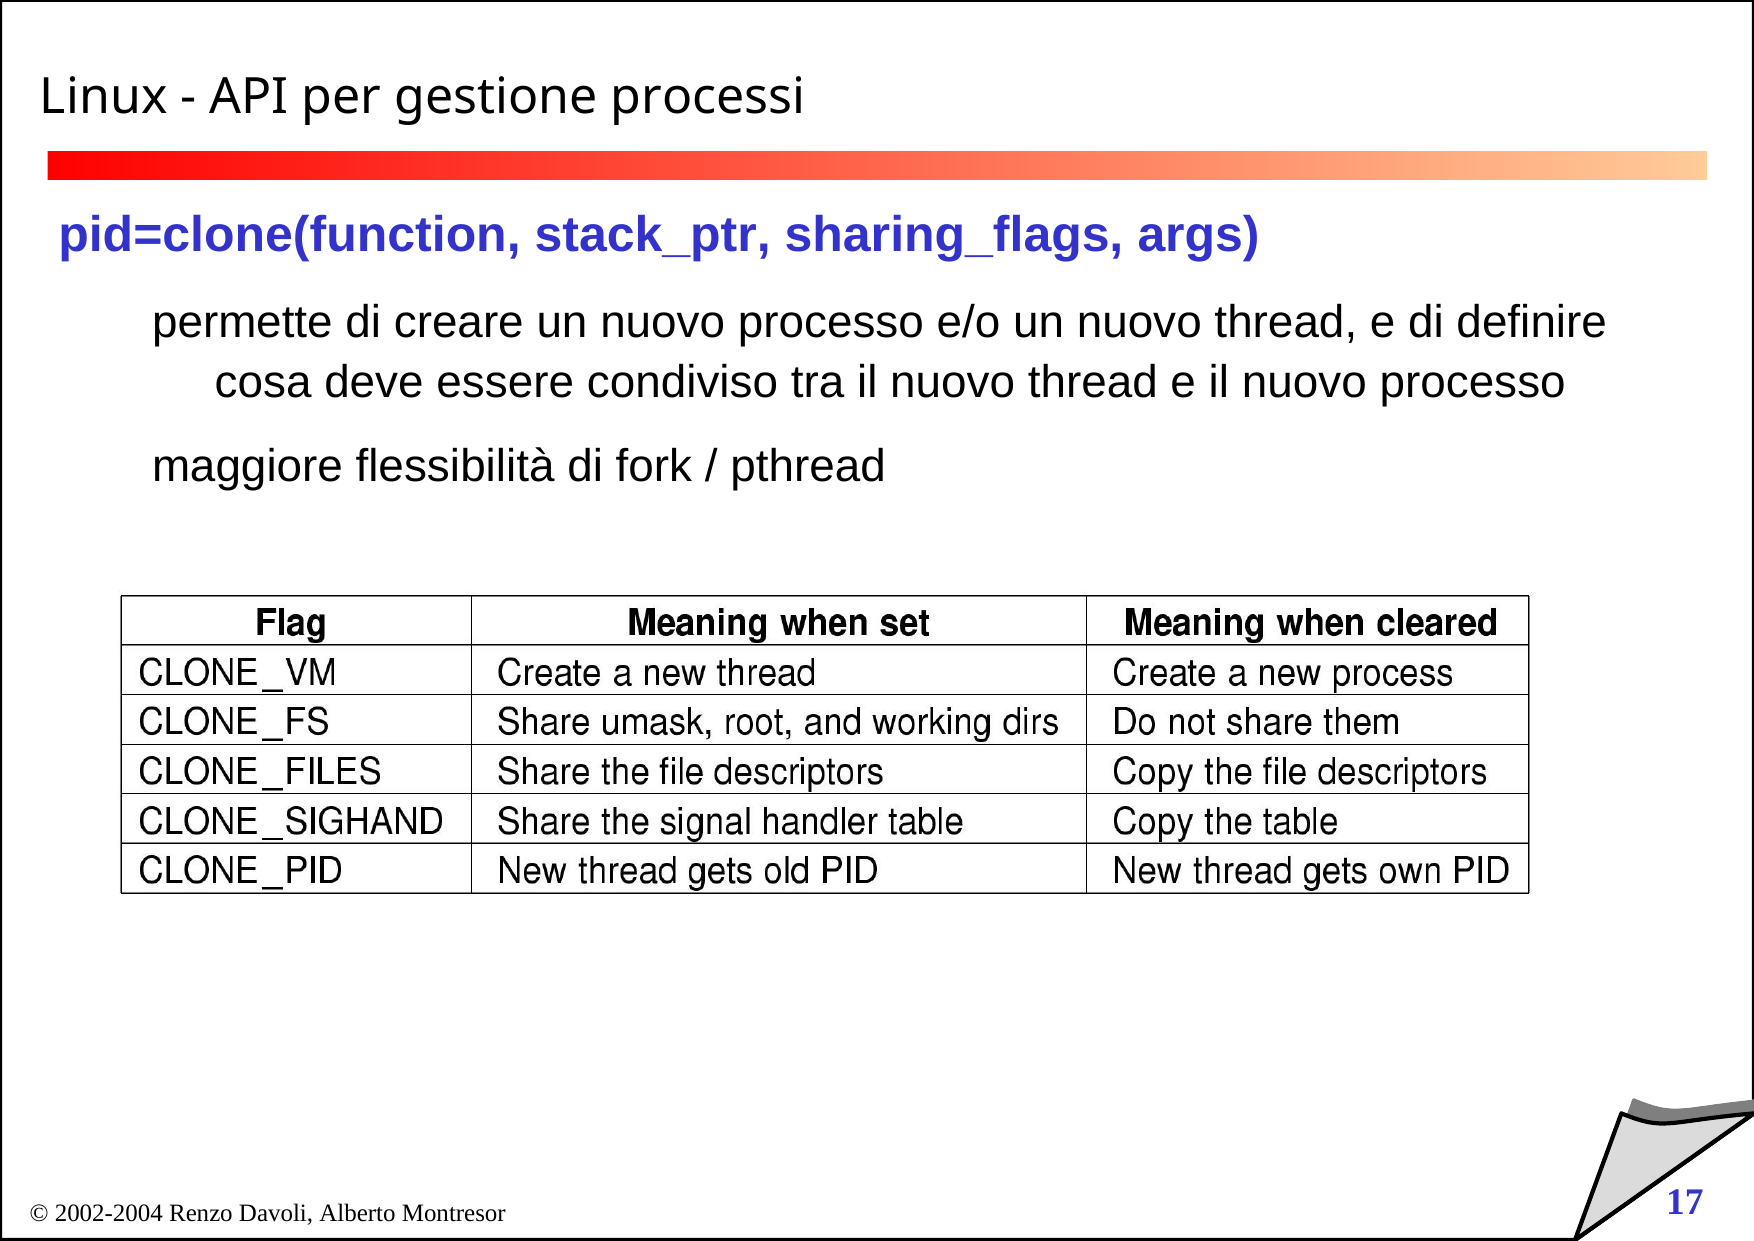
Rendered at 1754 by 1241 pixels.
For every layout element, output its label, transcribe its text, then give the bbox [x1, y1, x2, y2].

picture [118, 579, 1534, 895]
title Linux - API per gestione processi [40, 49, 1714, 144]
list pid=clone(function, stack_ptr, sharing_flags, args) permette di creare un nuovo processo e/o un nuovo thread, e di definire cosa deve essere condiviso tra il nuovo thread e il nuovo processo maggiore flessibilità di fork / pthread [58, 206, 1696, 815]
